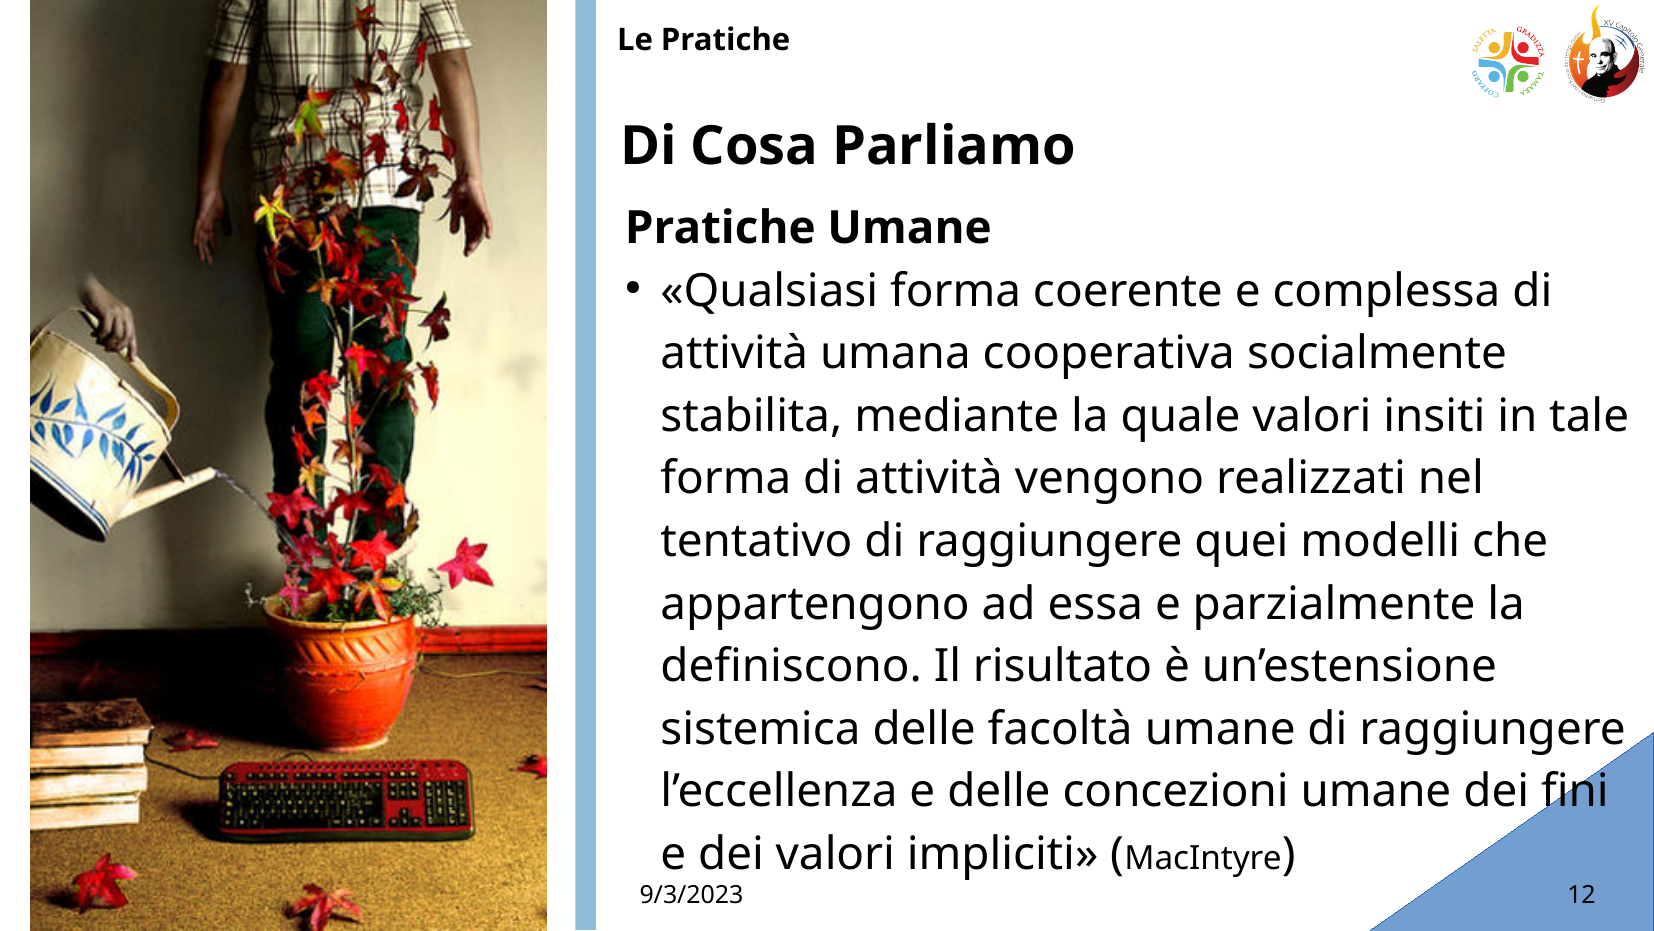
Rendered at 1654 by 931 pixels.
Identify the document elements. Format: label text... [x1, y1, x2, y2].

picture [1563, 4, 1646, 103]
text_box Le Pratiche [602, 9, 1335, 63]
subtitle Pratiche Umane «Qualsiasi forma coerente e complessa di attività umana cooperativa socialmente stabilita, mediante la quale valori insiti in tale forma di attività vengono realizzati nel tentativo di raggiungere quei modelli che appartengono ad essa e parzialmente la definiscono. Il risultato è un’estensione sistemica delle facoltà umane di raggiungere l’eccellenza e delle concezioni umane dei fini e dei valori impliciti» (MacIntyre) [624, 194, 1642, 920]
title Di Cosa Parliamo [620, 106, 1617, 178]
picture [30, 0, 547, 931]
